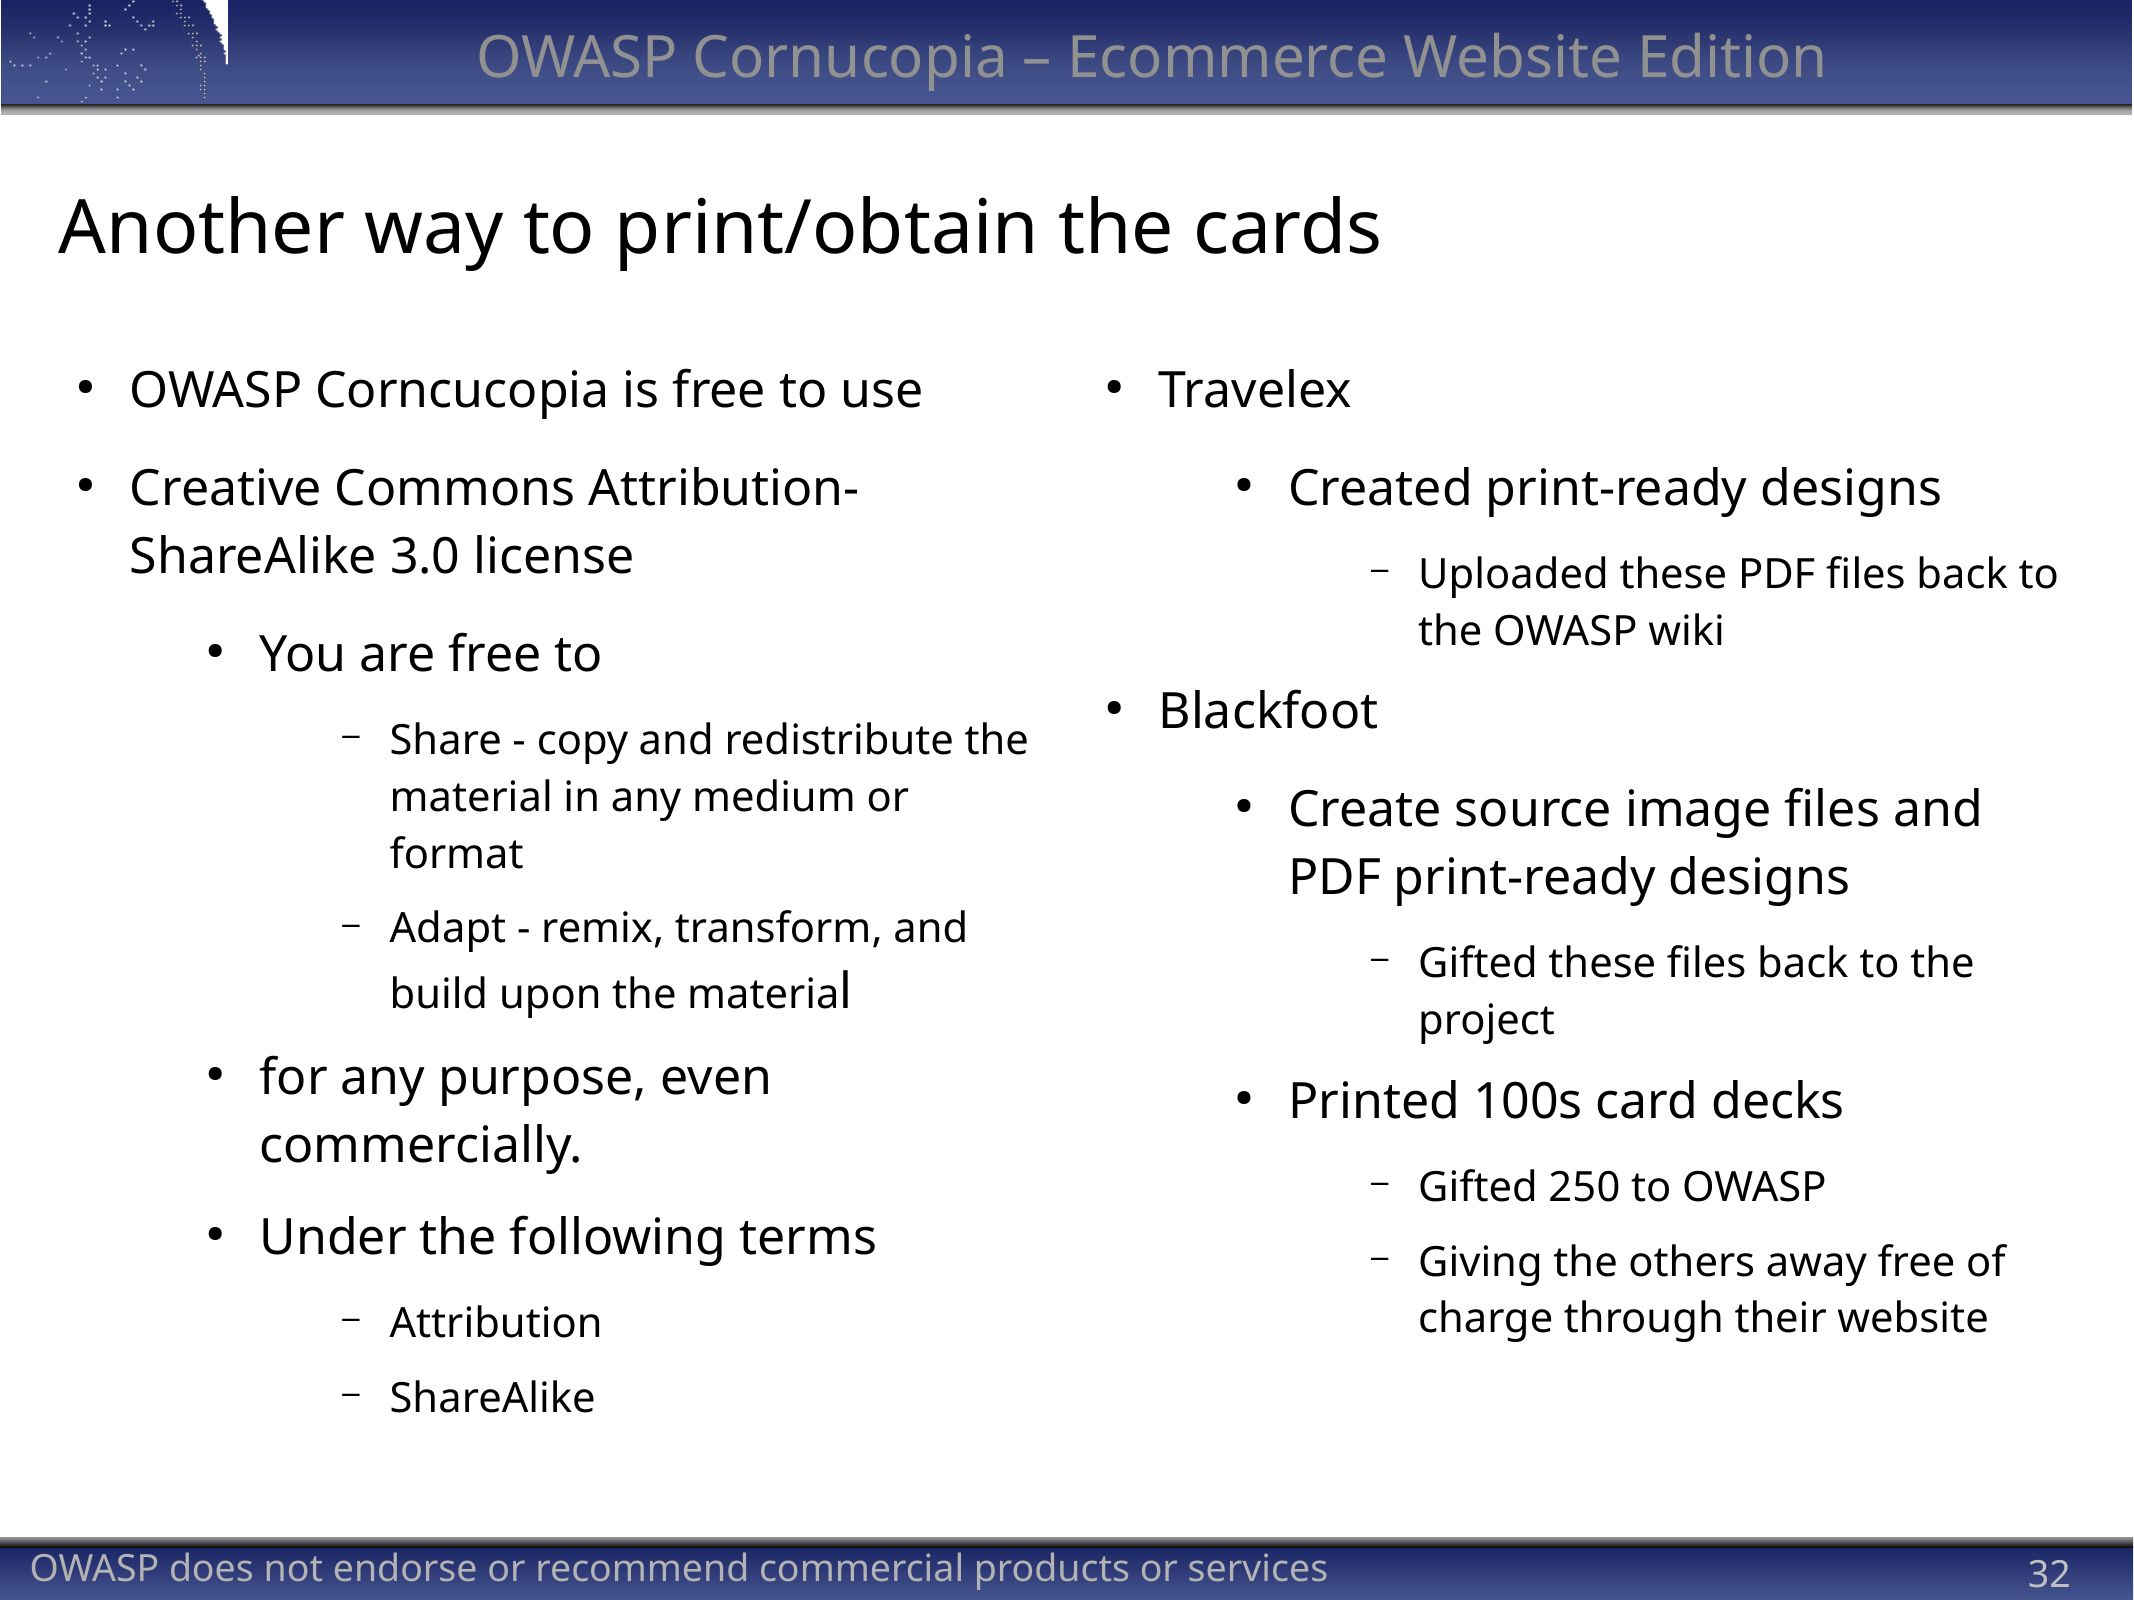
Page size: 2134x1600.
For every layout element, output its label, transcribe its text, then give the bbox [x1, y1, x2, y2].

list Travelex Created print-ready designs Uploaded these PDF files back to the OWASP wiki Blackfoot Create source image files and PDF print-ready designs Gifted these files back to the project Printed 100s card decks Gifted 250 to OWASP Giving the others away free of charge through their website [1087, 354, 2068, 1536]
list OWASP does not endorse or recommend commercial products or services [29, 1541, 2038, 1600]
list OWASP Corncucopia is free to use Creative Commons Attribution-ShareAlike 3.0 license You are free to Share - copy and redistribute the material in any medium or format Adapt - remix, transform, and build upon the material for any purpose, even commercially. Under the following terms Attribution ShareAlike [58, 354, 1039, 1536]
title Another way to print/obtain the cards [58, 124, 2126, 325]
